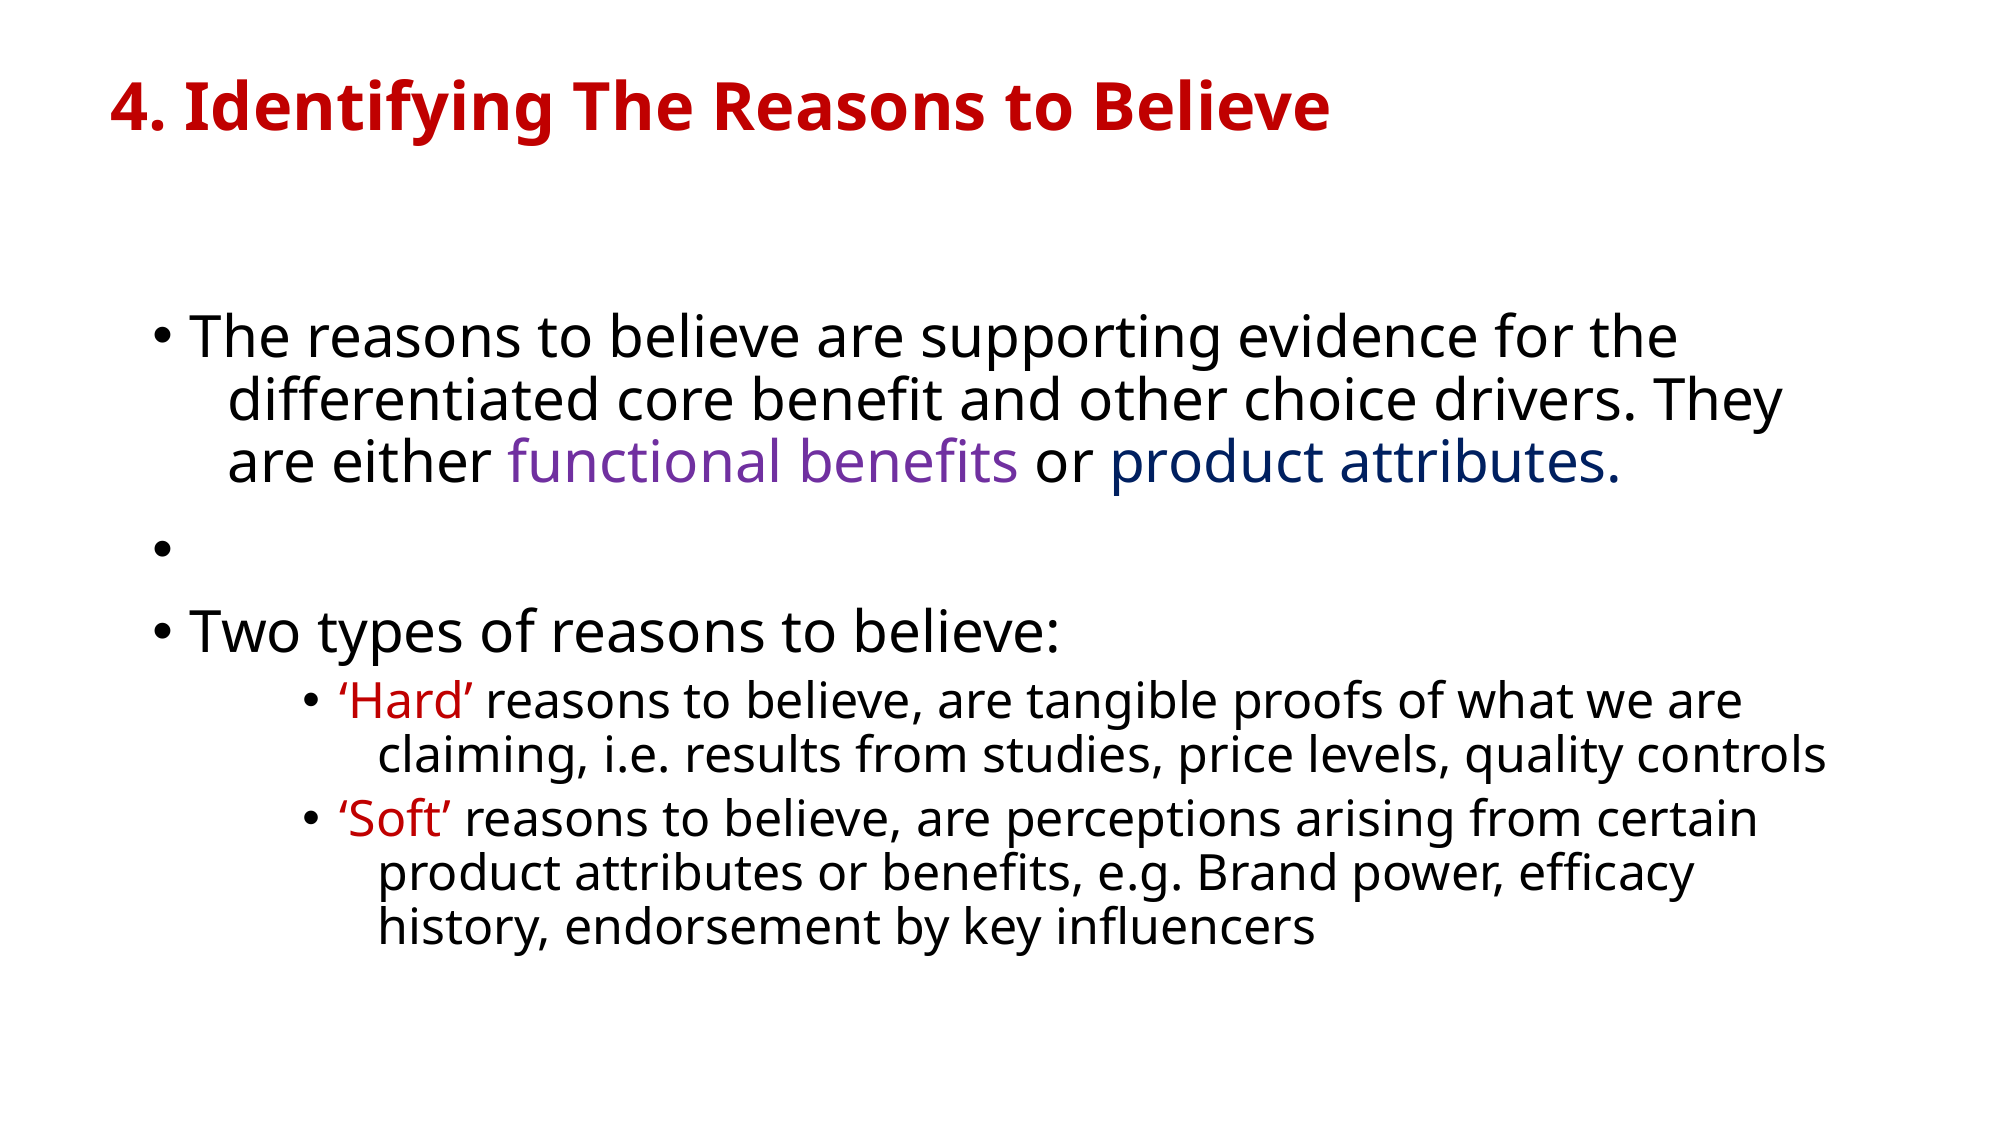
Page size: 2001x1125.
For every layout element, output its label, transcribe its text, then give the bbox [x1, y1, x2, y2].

list The reasons to believe are supporting evidence for the differentiated core benefit and other choice drivers. They are either functional benefits or product attributes. Two types of reasons to believe: ‘Hard’ reasons to believe, are tangible proofs of what we are claiming, i.e. results from studies, price levels, quality controls ‘Soft’ reasons to believe, are perceptions arising from certain product attributes or benefits, e.g. Brand power, efficacy history, endorsement by key influencers [137, 299, 1863, 1014]
title 4. Identifying The Reasons to Believe [95, 3, 1821, 221]
